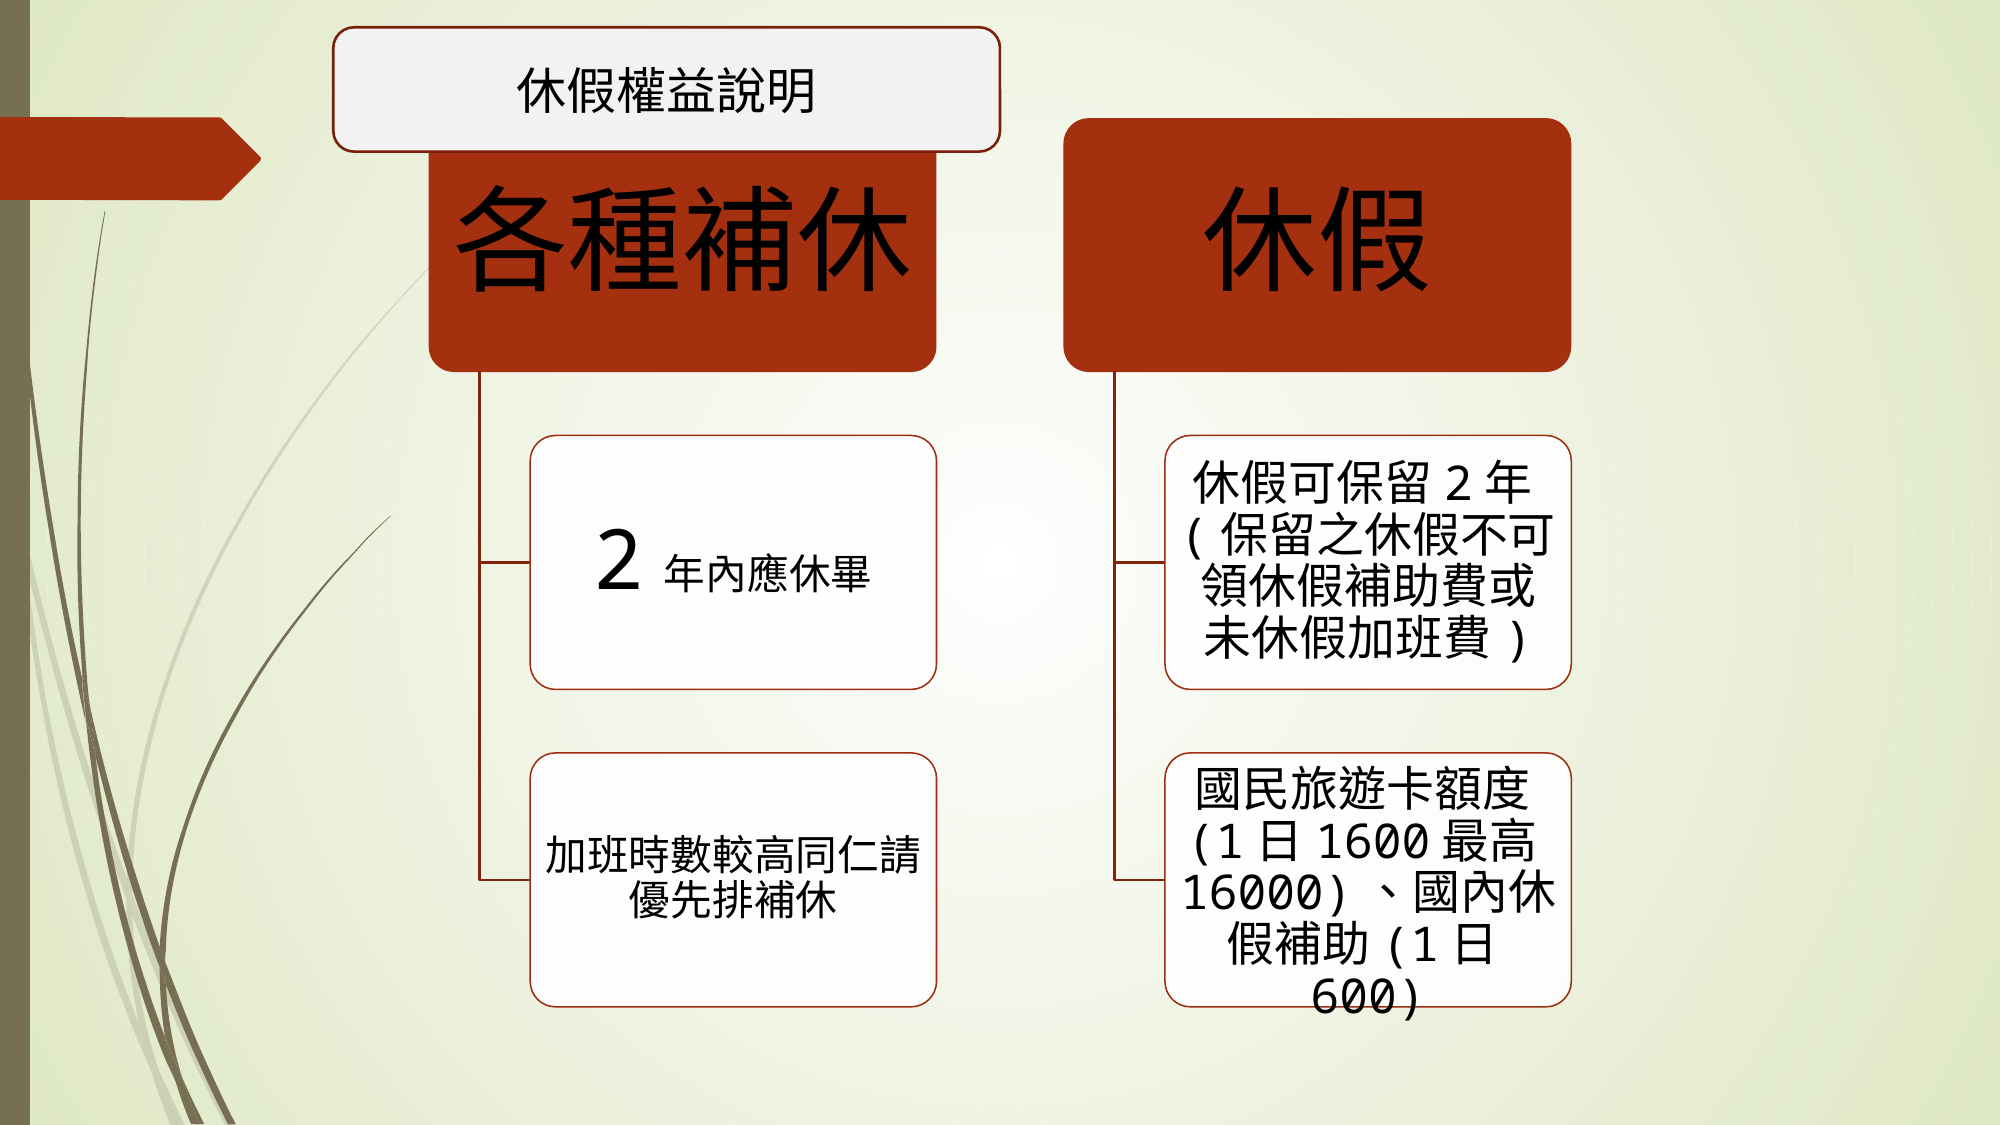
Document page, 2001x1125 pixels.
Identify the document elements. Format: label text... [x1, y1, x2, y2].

text_box 2年內應休畢 [530, 435, 937, 690]
text_box 加班時數較高同仁請優先排補休 [530, 752, 937, 1007]
text_box 各種補休 [428, 152, 937, 373]
text_box 休假權益說明 [333, 27, 1000, 152]
text_box 休假 [1063, 118, 1572, 373]
text_box 國民旅遊卡額度(1日1600最高16000)、國內休假補助(1日600) [1164, 752, 1572, 1007]
text_box 休假可保留2年(保留之休假不可領休假補助費或未休假加班費) [1164, 435, 1572, 690]
